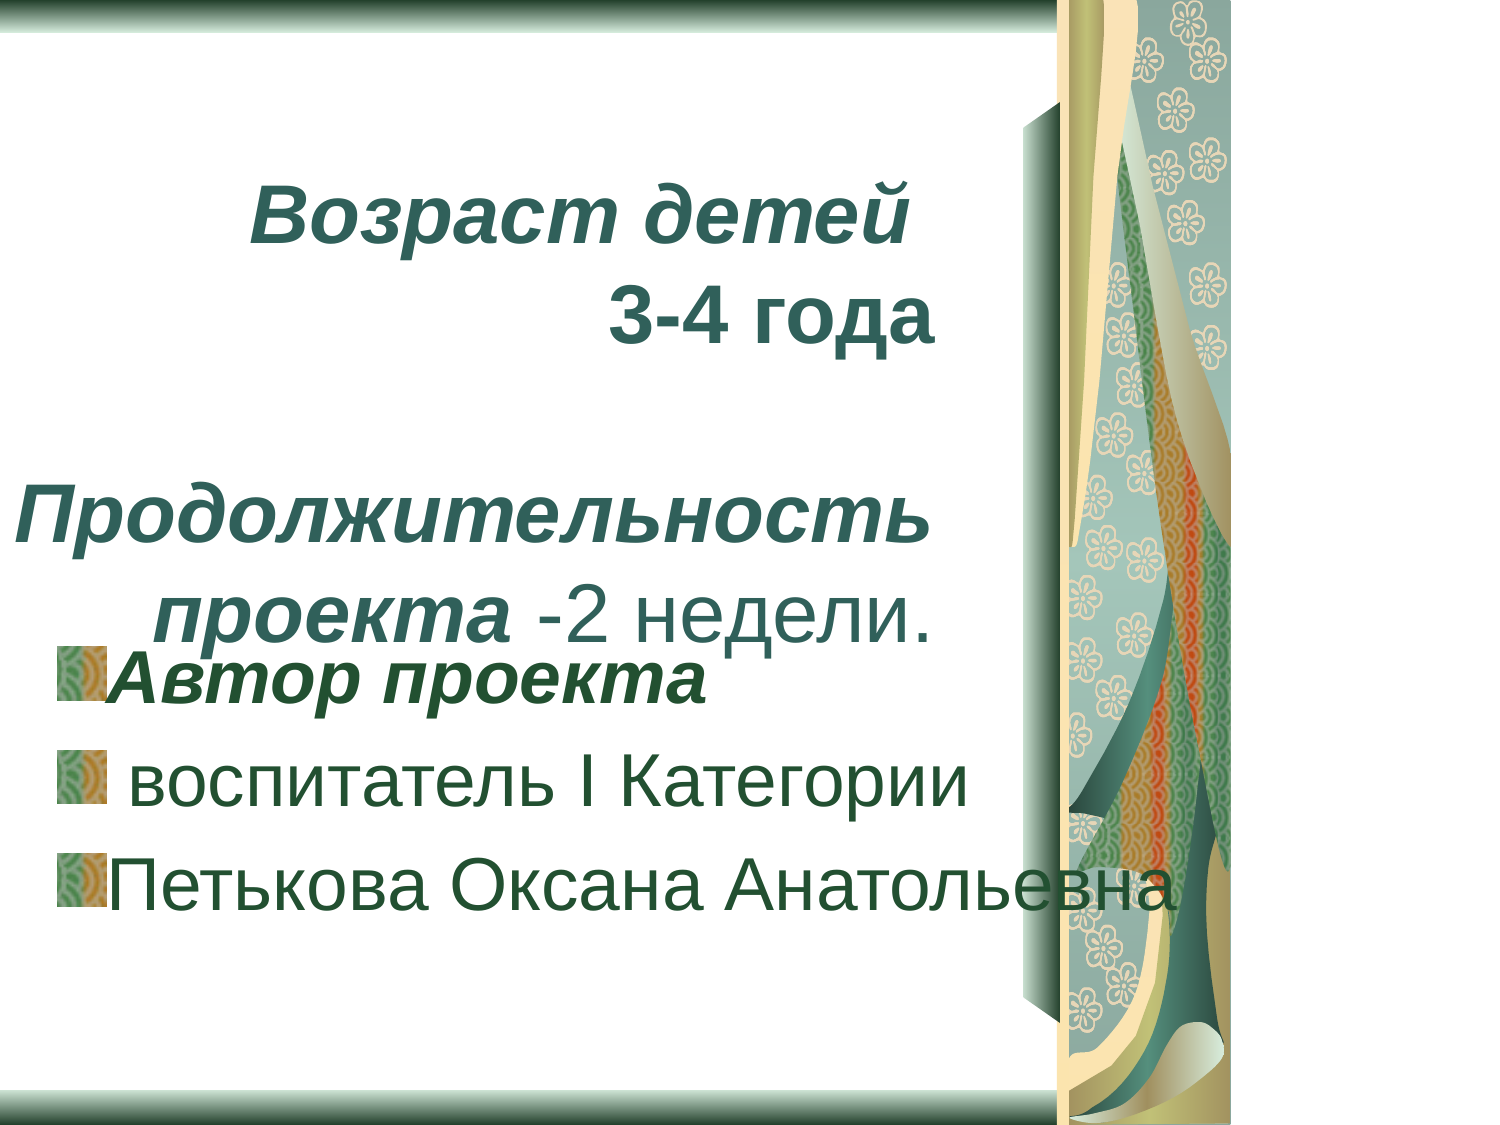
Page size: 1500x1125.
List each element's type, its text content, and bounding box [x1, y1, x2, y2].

title Возраст детей 3-4 года Продолжительность проекта -2 недели. [0, 152, 1263, 411]
list Автор проекта воспитатель I Категории Петькова Оксана Анатольевна [43, 621, 1255, 1000]
